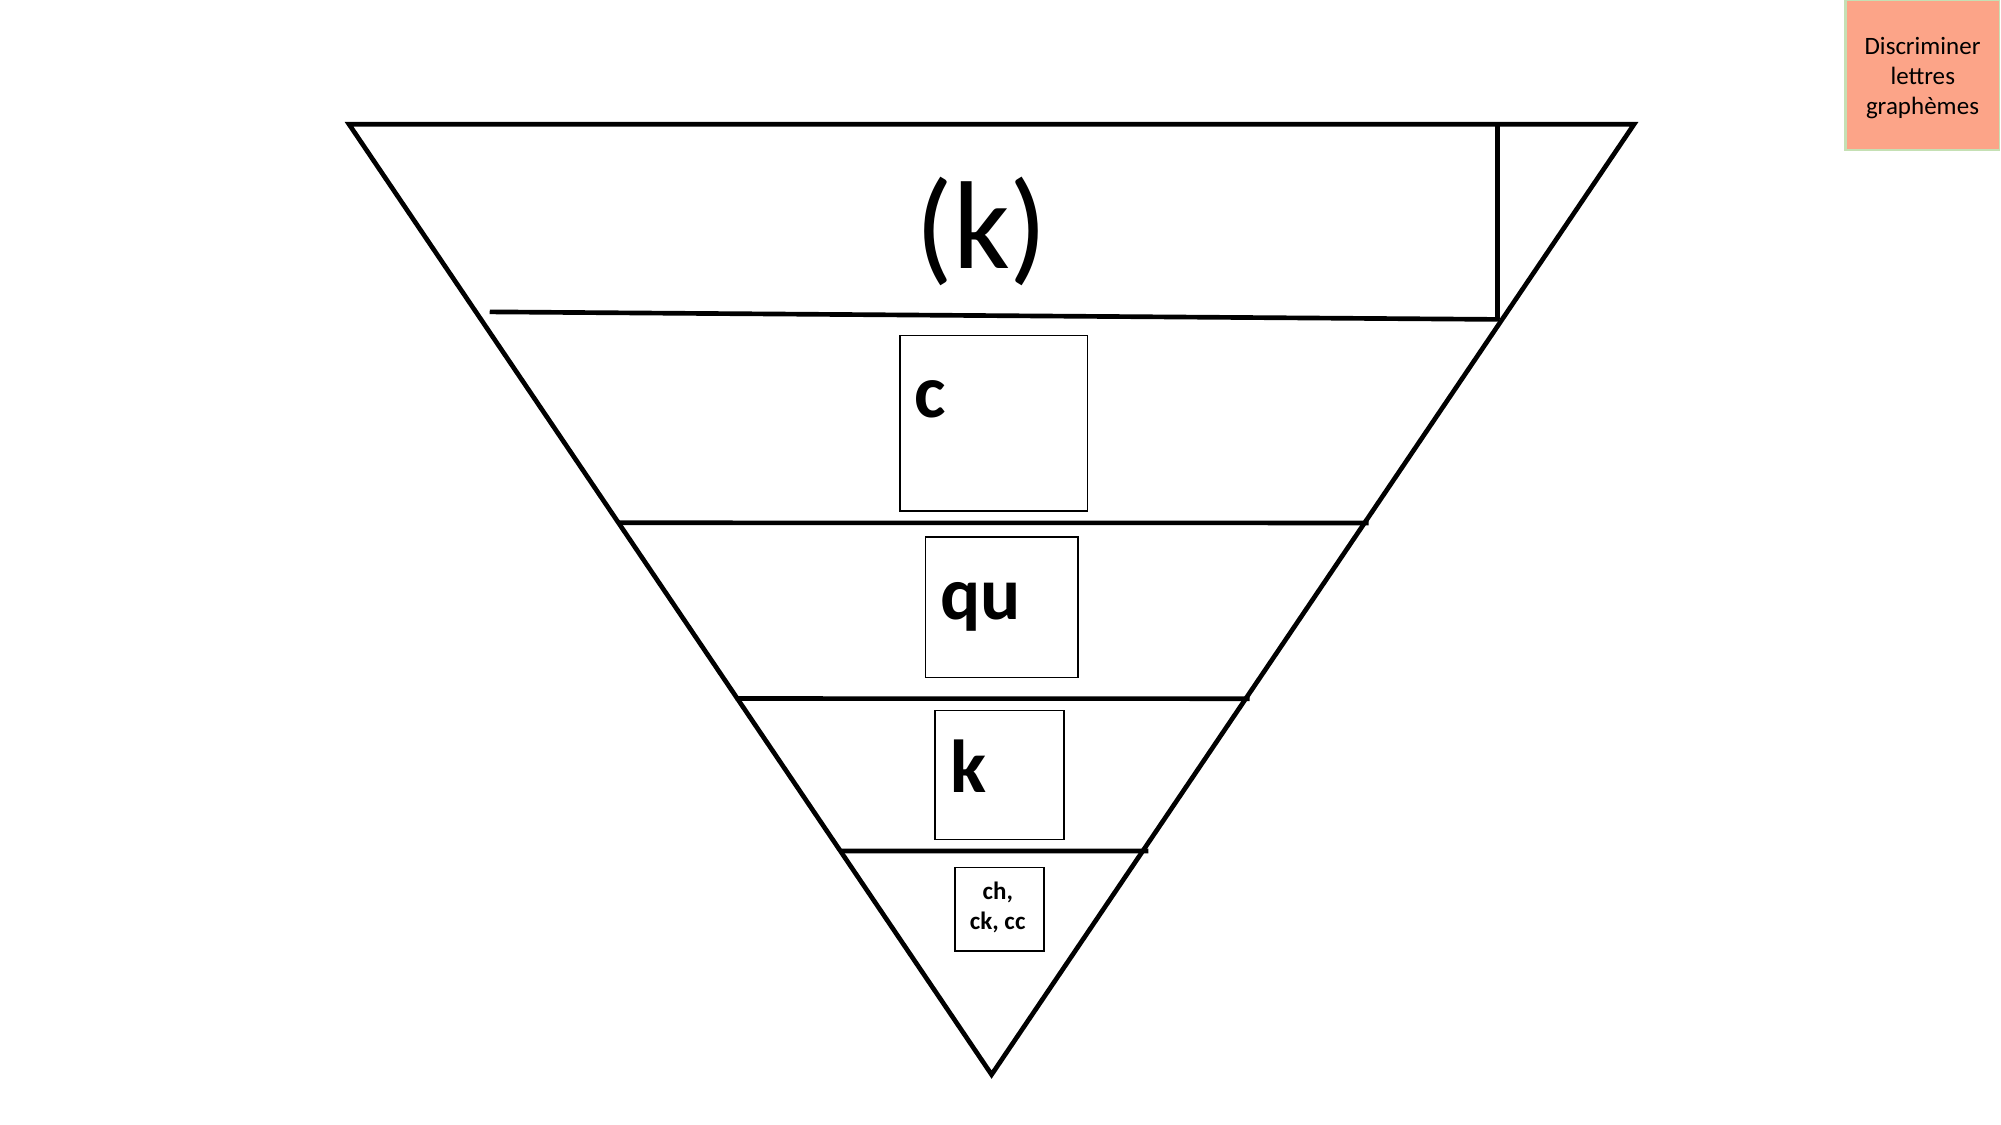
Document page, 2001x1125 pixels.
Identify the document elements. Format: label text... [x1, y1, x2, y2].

text_box qu [926, 537, 1078, 678]
text_box [349, 70, 1635, 523]
text_box (k) [830, 136, 1134, 300]
text_box Discriminer lettres graphèmes [1846, 0, 2000, 150]
text_box k [935, 710, 1064, 839]
text_box c [900, 335, 1087, 511]
text_box [620, 526, 1363, 696]
text_box [842, 854, 1141, 1075]
text_box [738, 701, 1244, 852]
text_box ch, ck, cc [955, 867, 1044, 951]
